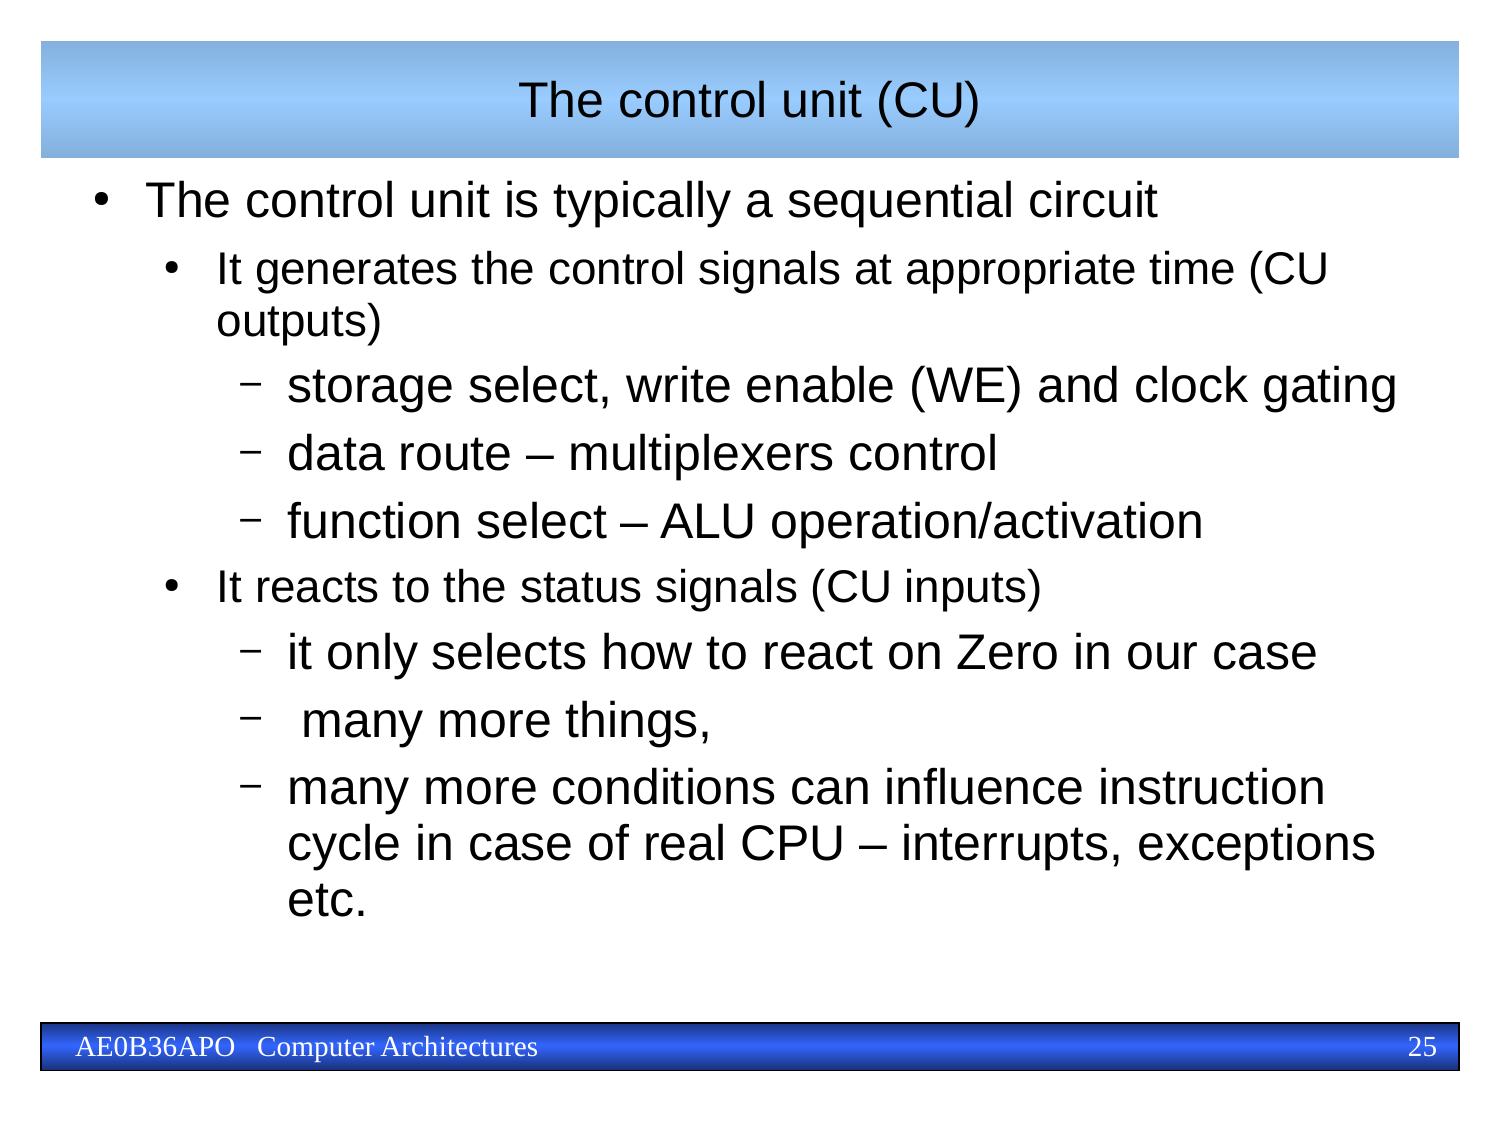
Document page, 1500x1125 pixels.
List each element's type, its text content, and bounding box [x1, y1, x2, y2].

title The control unit (CU) [41, 41, 1459, 158]
list The control unit is typically a sequential circuit It generates the control signals at appropriate time (CU outputs) storage select, write enable (WE) and clock gating data route – multiplexers control function select – ALU operation/activation It reacts to the status signals (CU inputs) it only selects how to react on Zero in our case many more things, many more conditions can influence instruction cycle in case of real CPU – interrupts, exceptions etc. [75, 172, 1426, 988]
